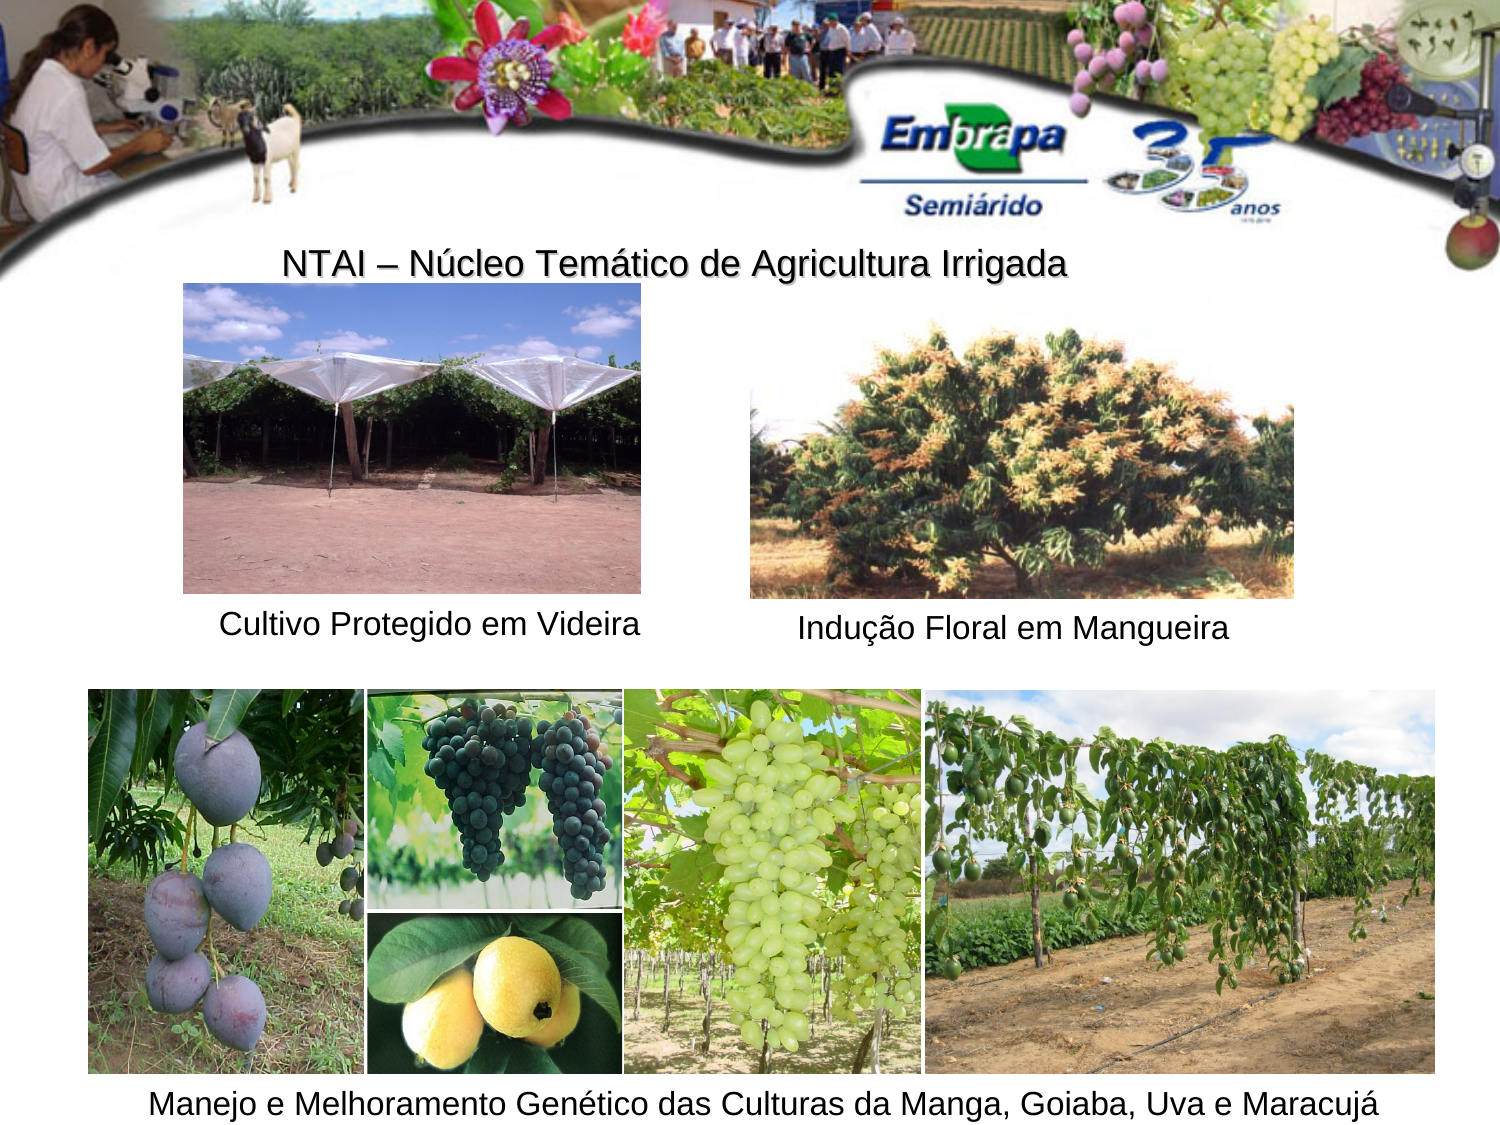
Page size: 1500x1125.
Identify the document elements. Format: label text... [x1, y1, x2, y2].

text_box Manejo e Melhoramento Genético das Culturas da Manga, Goiaba, Uva e Maracujá [133, 1074, 1435, 1125]
picture [925, 690, 1435, 1074]
picture [367, 689, 623, 909]
picture [0, 0, 1500, 282]
text_box Indução Floral em Mangueira [782, 598, 1262, 655]
picture [88, 689, 364, 1074]
text_box NTAI – Núcleo Temático de Agricultura Irrigada [266, 231, 1083, 293]
picture [750, 295, 1294, 599]
picture [183, 283, 641, 594]
picture [367, 913, 623, 1074]
text_box Cultivo Protegido em Videira [204, 593, 668, 650]
picture [624, 689, 921, 1074]
